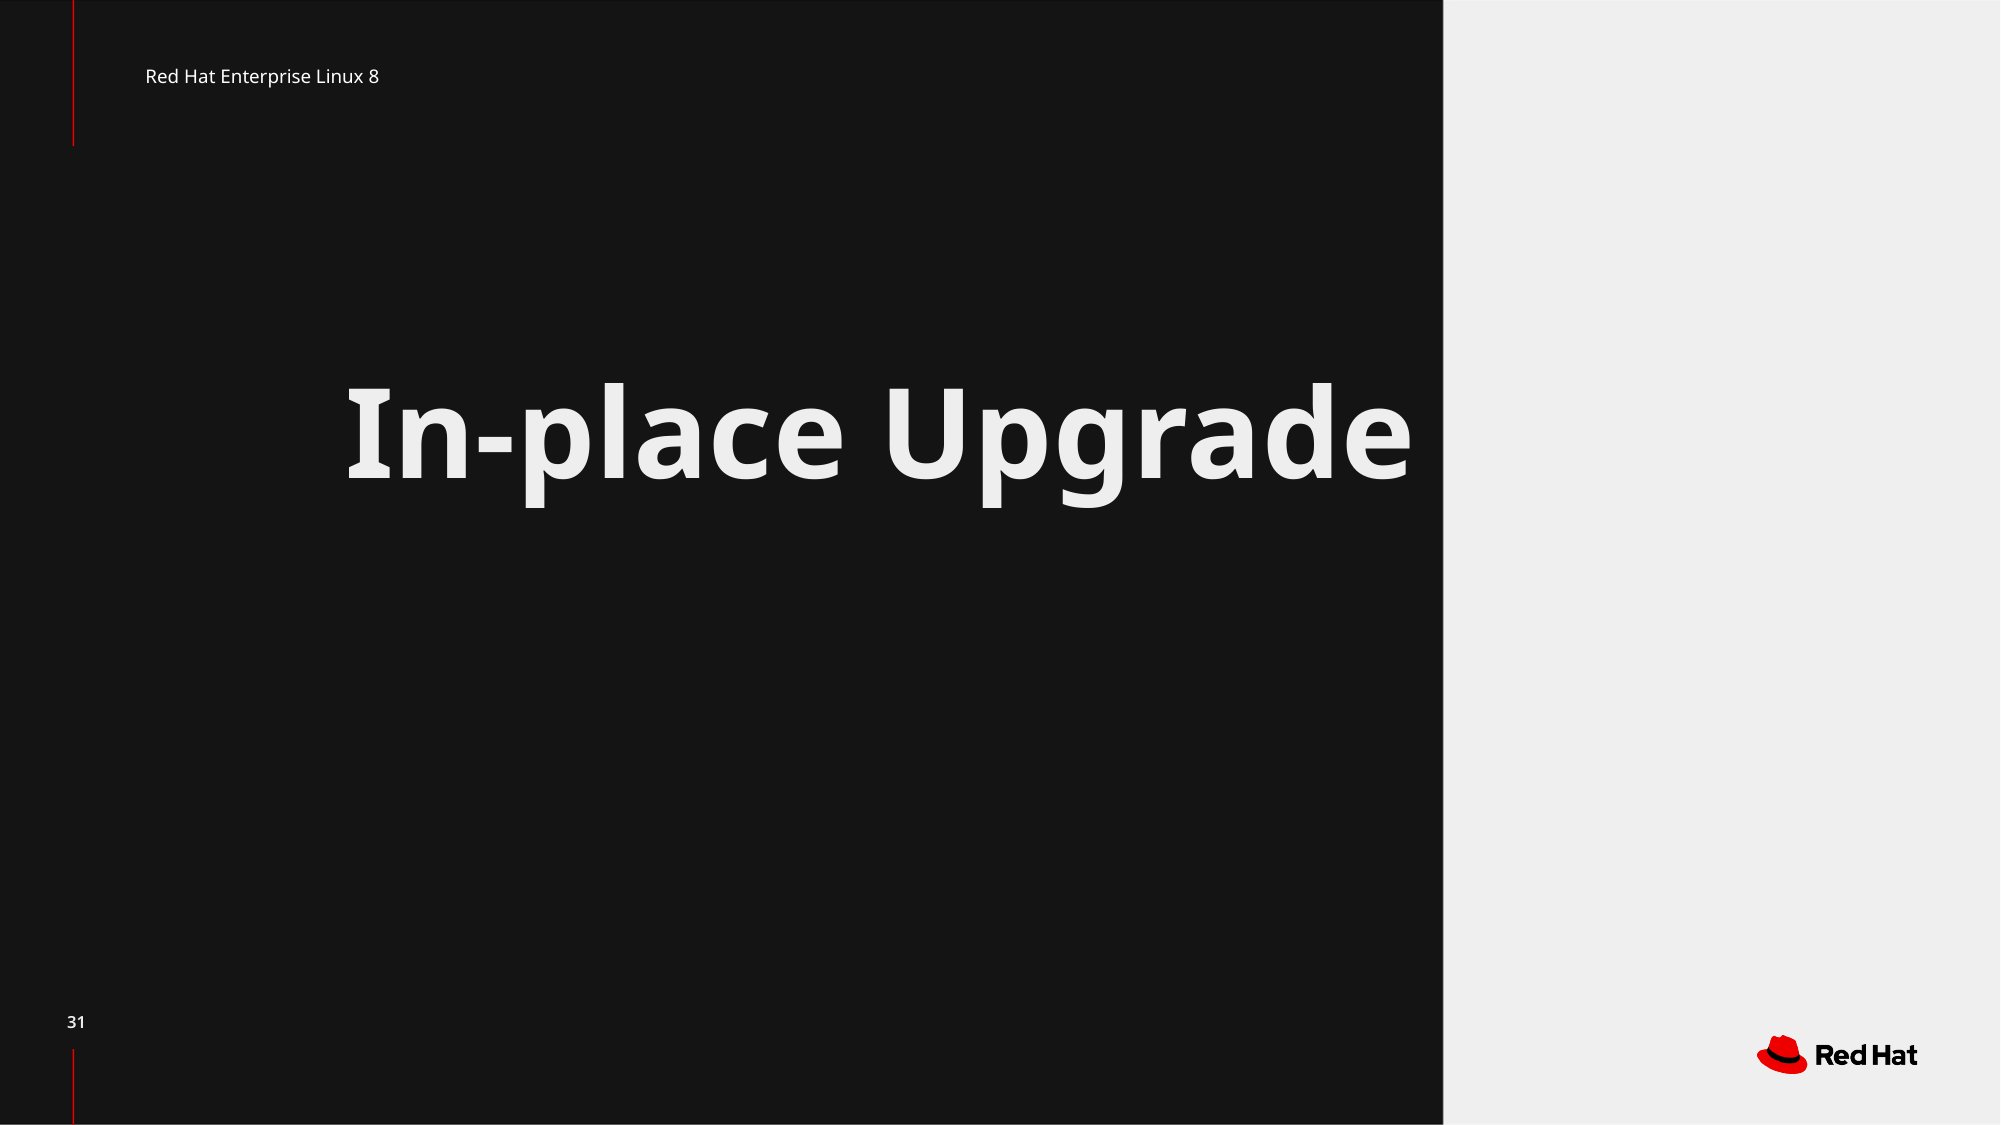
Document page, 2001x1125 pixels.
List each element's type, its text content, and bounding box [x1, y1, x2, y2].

text_box Red Hat Enterprise Linux 8 [73, 9, 918, 143]
picture [0, 0, 2001, 1125]
title In-place Upgrade [345, 353, 1621, 826]
